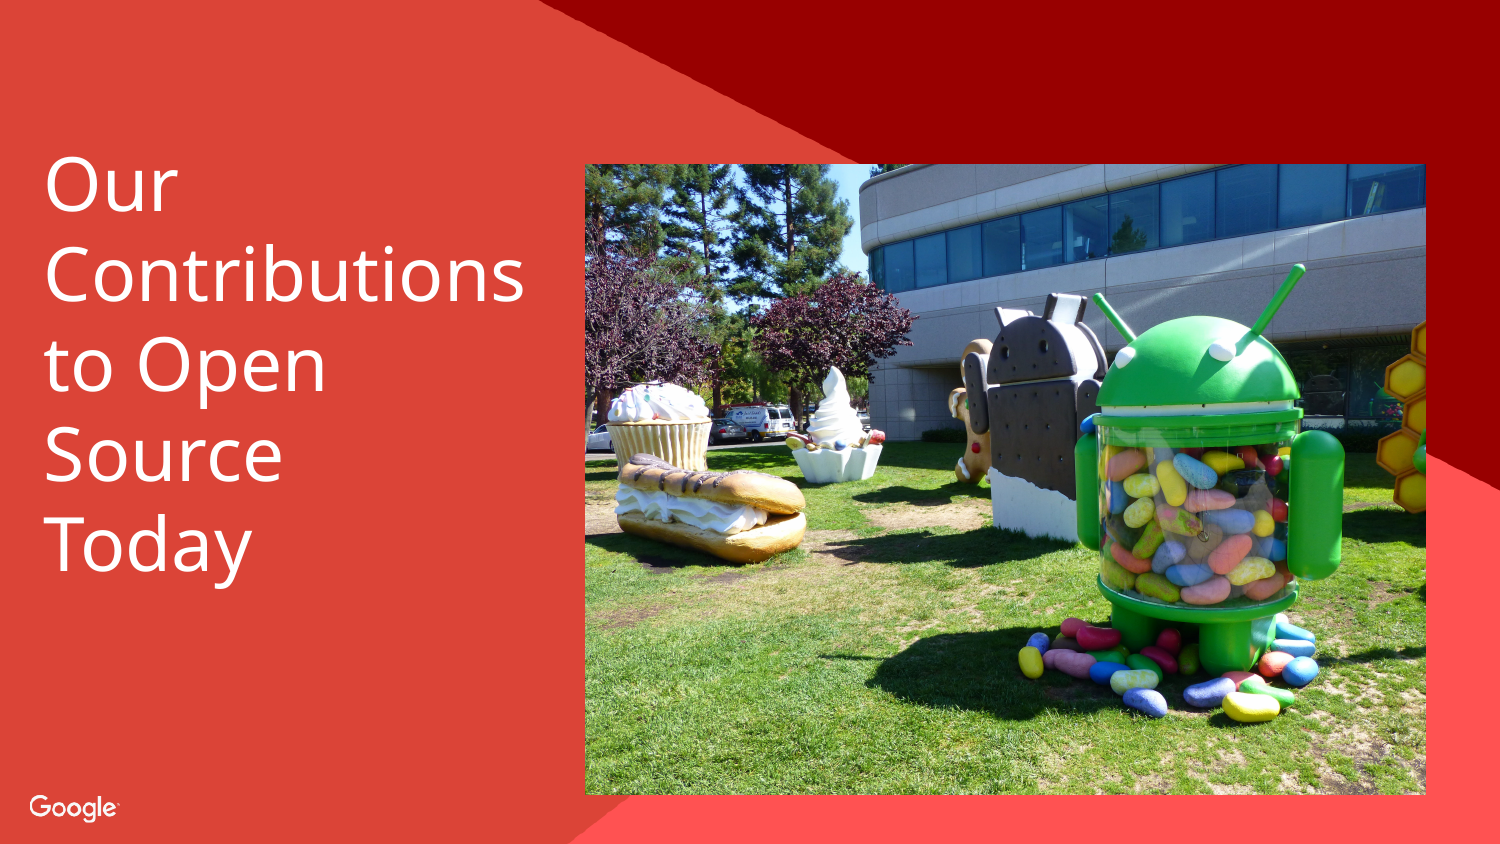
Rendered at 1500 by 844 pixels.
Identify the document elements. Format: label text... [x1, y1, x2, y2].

picture [0, 0, 1500, 844]
text_box Our Contributions to Open Source Today [28, 121, 1378, 288]
